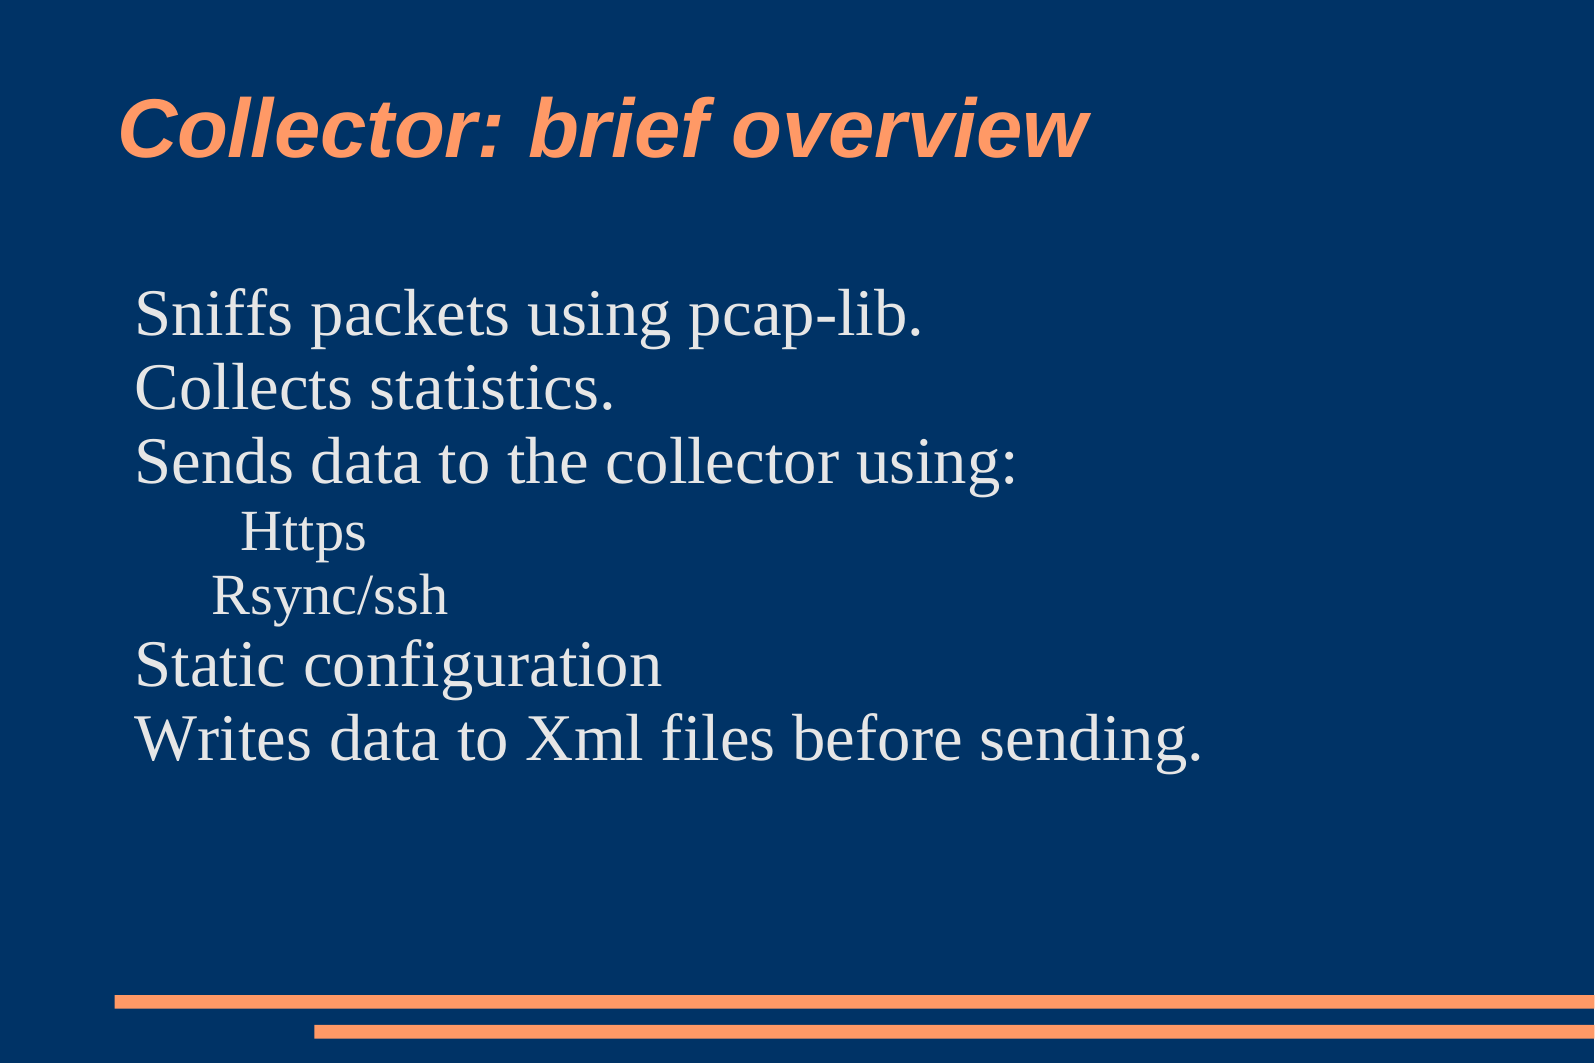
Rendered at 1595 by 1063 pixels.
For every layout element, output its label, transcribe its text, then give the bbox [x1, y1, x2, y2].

title Collector: brief overview [117, 39, 1479, 218]
list Sniffs packets using pcap-lib. Collects statistics. Sends data to the collector using: Https Rsync/ssh Static configuration Writes data to Xml files before sending. [117, 276, 1505, 971]
